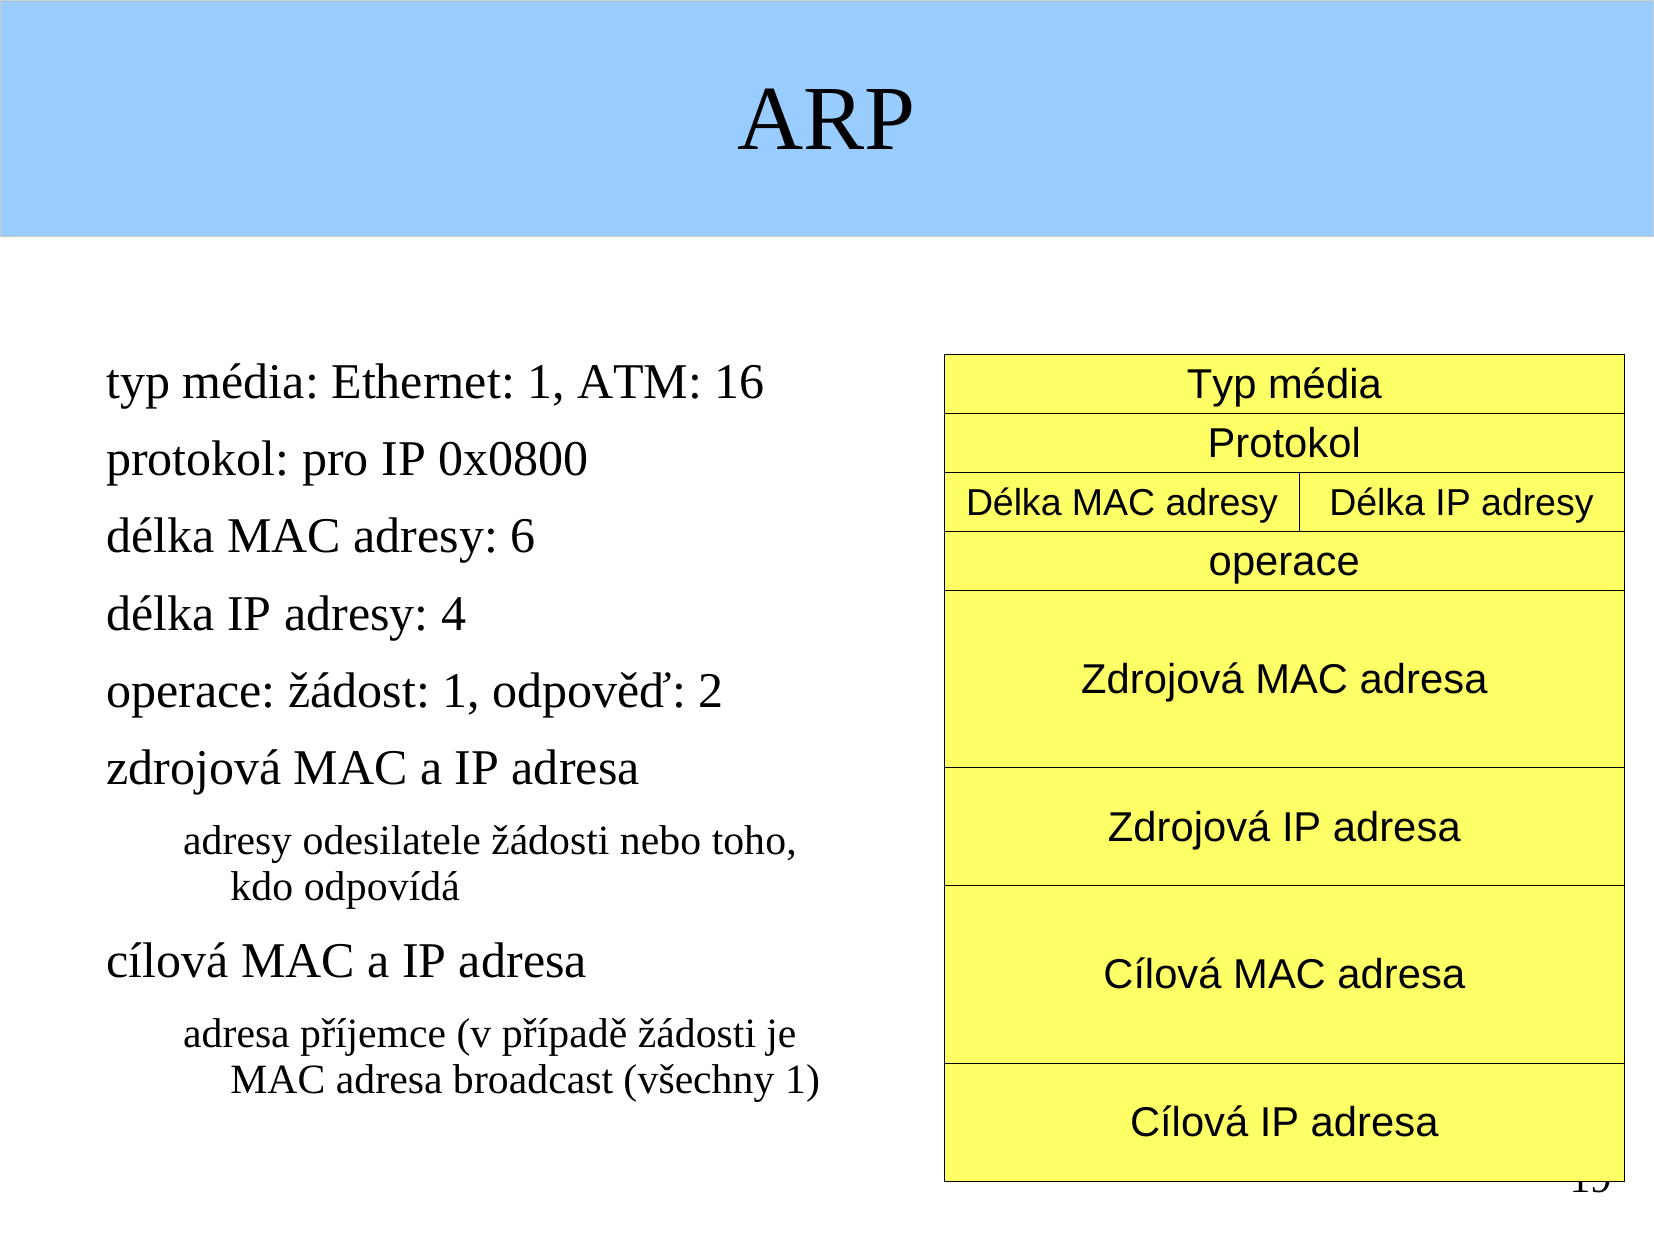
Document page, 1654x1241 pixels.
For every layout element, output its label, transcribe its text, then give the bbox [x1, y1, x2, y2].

text_box Zdrojová MAC adresa [944, 590, 1625, 767]
list typ média: Ethernet: 1, ATM: 16 protokol: pro IP 0x0800 délka MAC adresy: 6 délka IP adresy: 4 operace: žádost: 1, odpověď: 2 zdrojová MAC a IP adresa adresy odesilatele žádosti nebo toho, kdo odpovídá cílová MAC a IP adresa adresa příjemce (v případě žádosti je MAC adresa broadcast (všechny 1) [88, 354, 857, 1104]
text_box Cílová MAC adresa [944, 885, 1625, 1063]
text_box Protokol [944, 413, 1625, 472]
text_box Délka IP adresy [1299, 472, 1625, 531]
text_box Cílová IP adresa [944, 1063, 1625, 1182]
text_box operace [944, 531, 1625, 590]
text_box Zdrojová IP adresa [944, 767, 1625, 885]
text_box Typ média [944, 354, 1625, 413]
text_box Délka MAC adresy [944, 472, 1299, 531]
title ARP [0, 0, 1654, 237]
